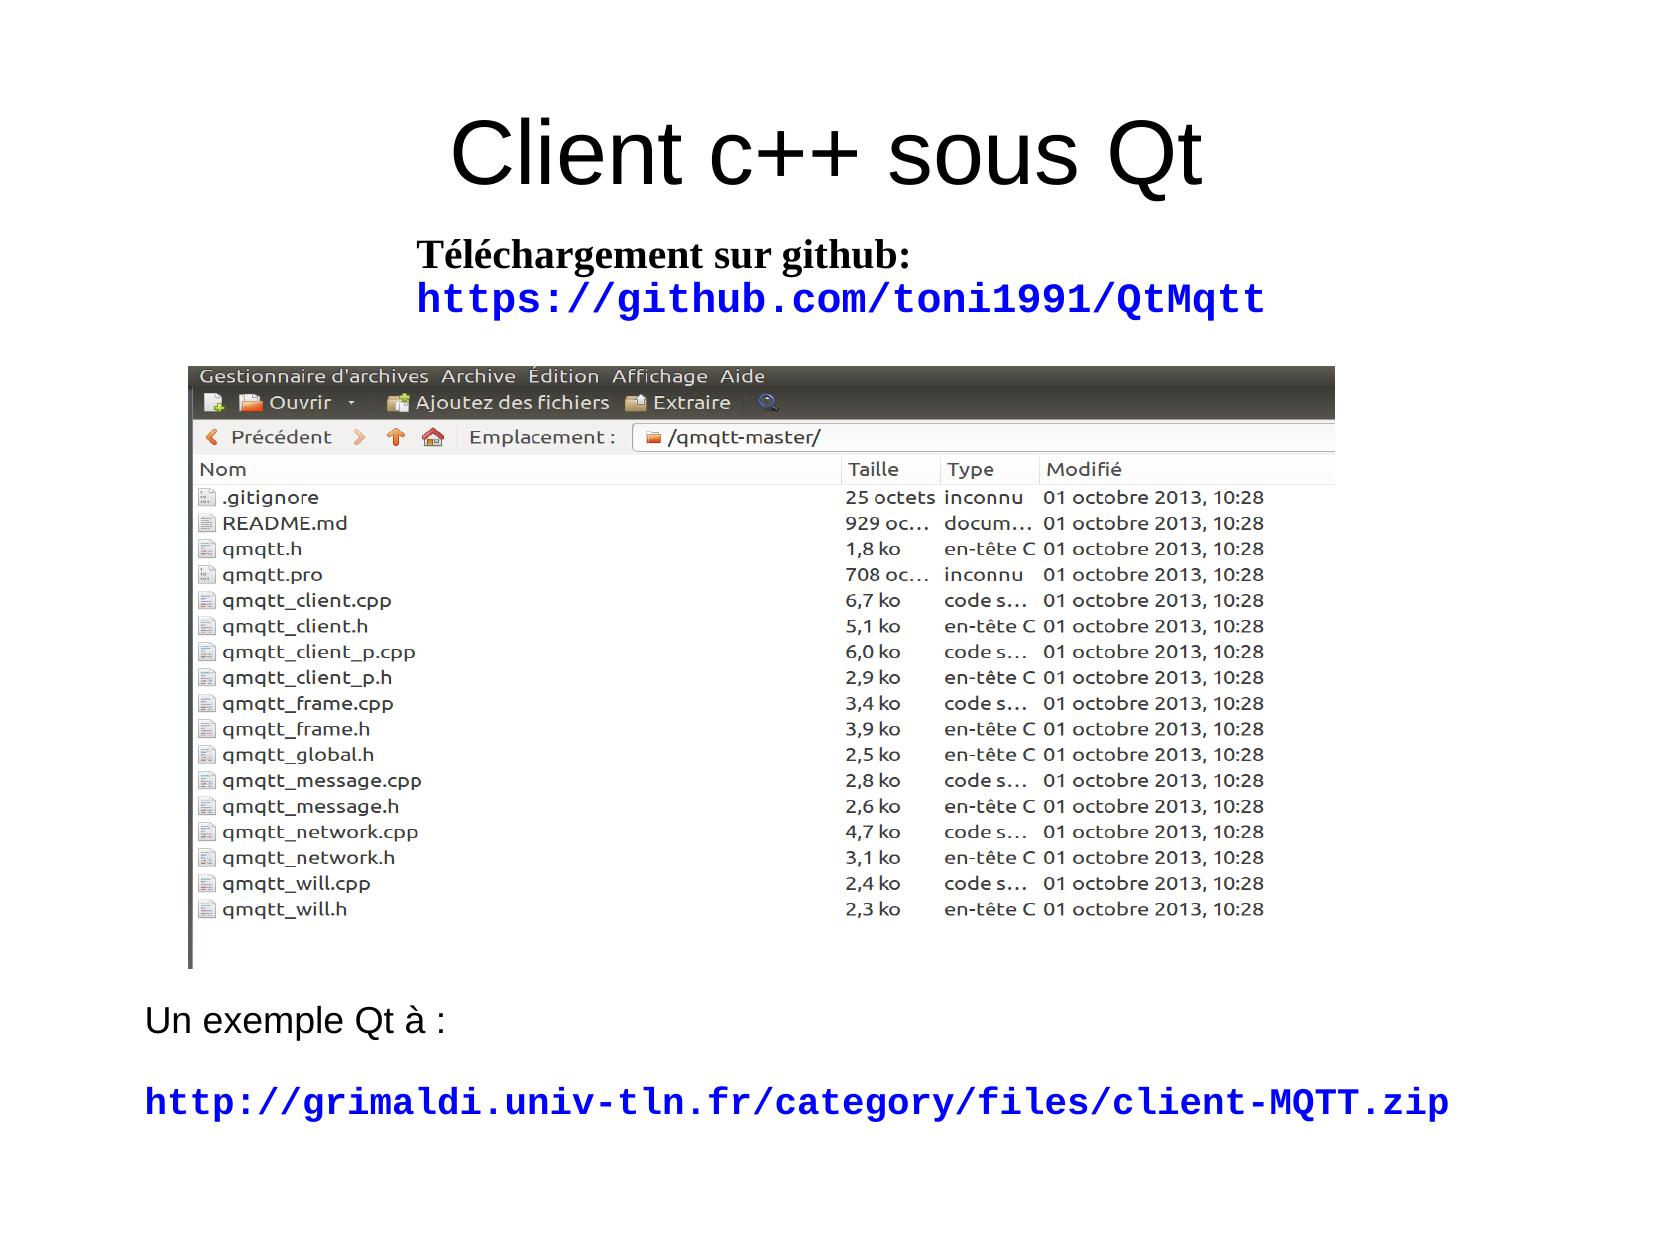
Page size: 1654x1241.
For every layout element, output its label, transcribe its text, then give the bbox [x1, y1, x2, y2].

text_box Un exemple Qt à : http://grimaldi.univ-tln.fr/category/files/client-MQTT.zip [129, 992, 1583, 1134]
text_box Téléchargement sur github: https://github.com/toni1991/QtMqtt [401, 224, 1282, 334]
picture [188, 366, 1335, 969]
title Client c++ sous Qt [82, 49, 1571, 257]
